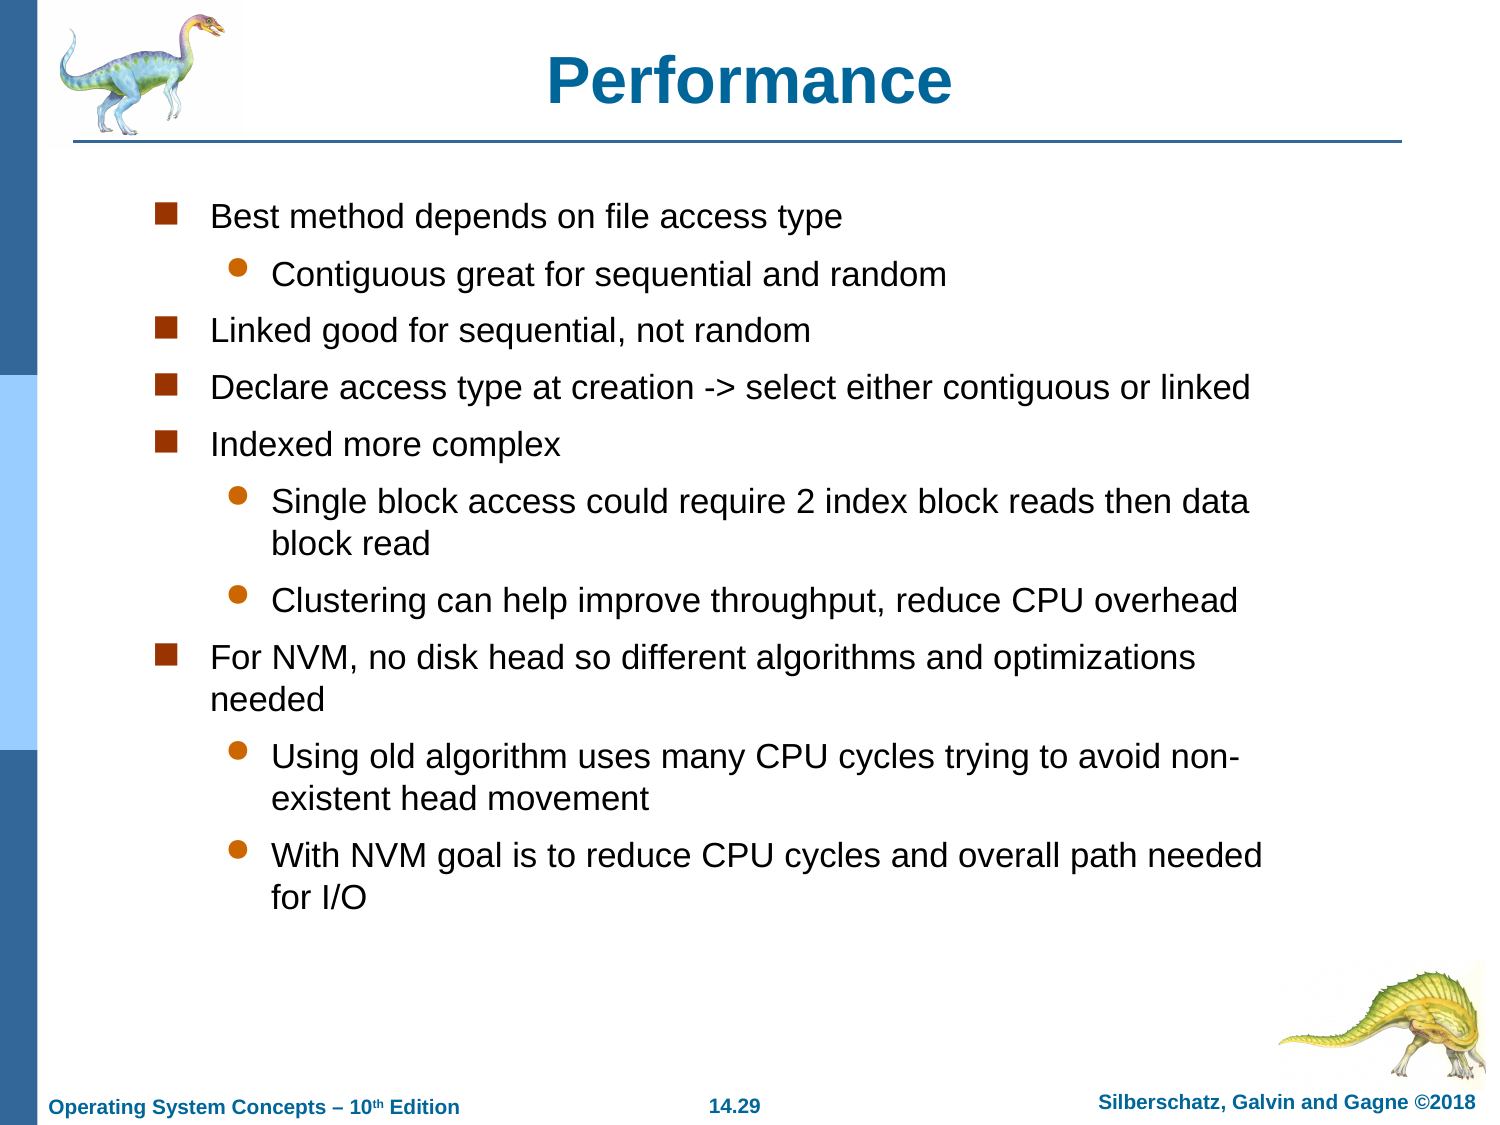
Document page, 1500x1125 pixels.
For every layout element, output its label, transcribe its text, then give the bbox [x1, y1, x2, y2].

title Performance [75, 29, 1426, 125]
picture [1275, 959, 1486, 1090]
picture [46, 0, 243, 149]
picture [1415, 1094, 1423, 1099]
list Best method depends on file access type Contiguous great for sequential and random Linked good for sequential, not random Declare access type at creation -> select either contiguous or linked Indexed more complex Single block access could require 2 index block reads then data block read Clustering can help improve throughput, reduce CPU overhead For NVM, no disk head so different algorithms and optimizations needed Using old algorithm uses many CPU cycles trying to avoid non-existent head movement With NVM goal is to reduce CPU cycles and overall path needed for I/O [142, 186, 1317, 930]
